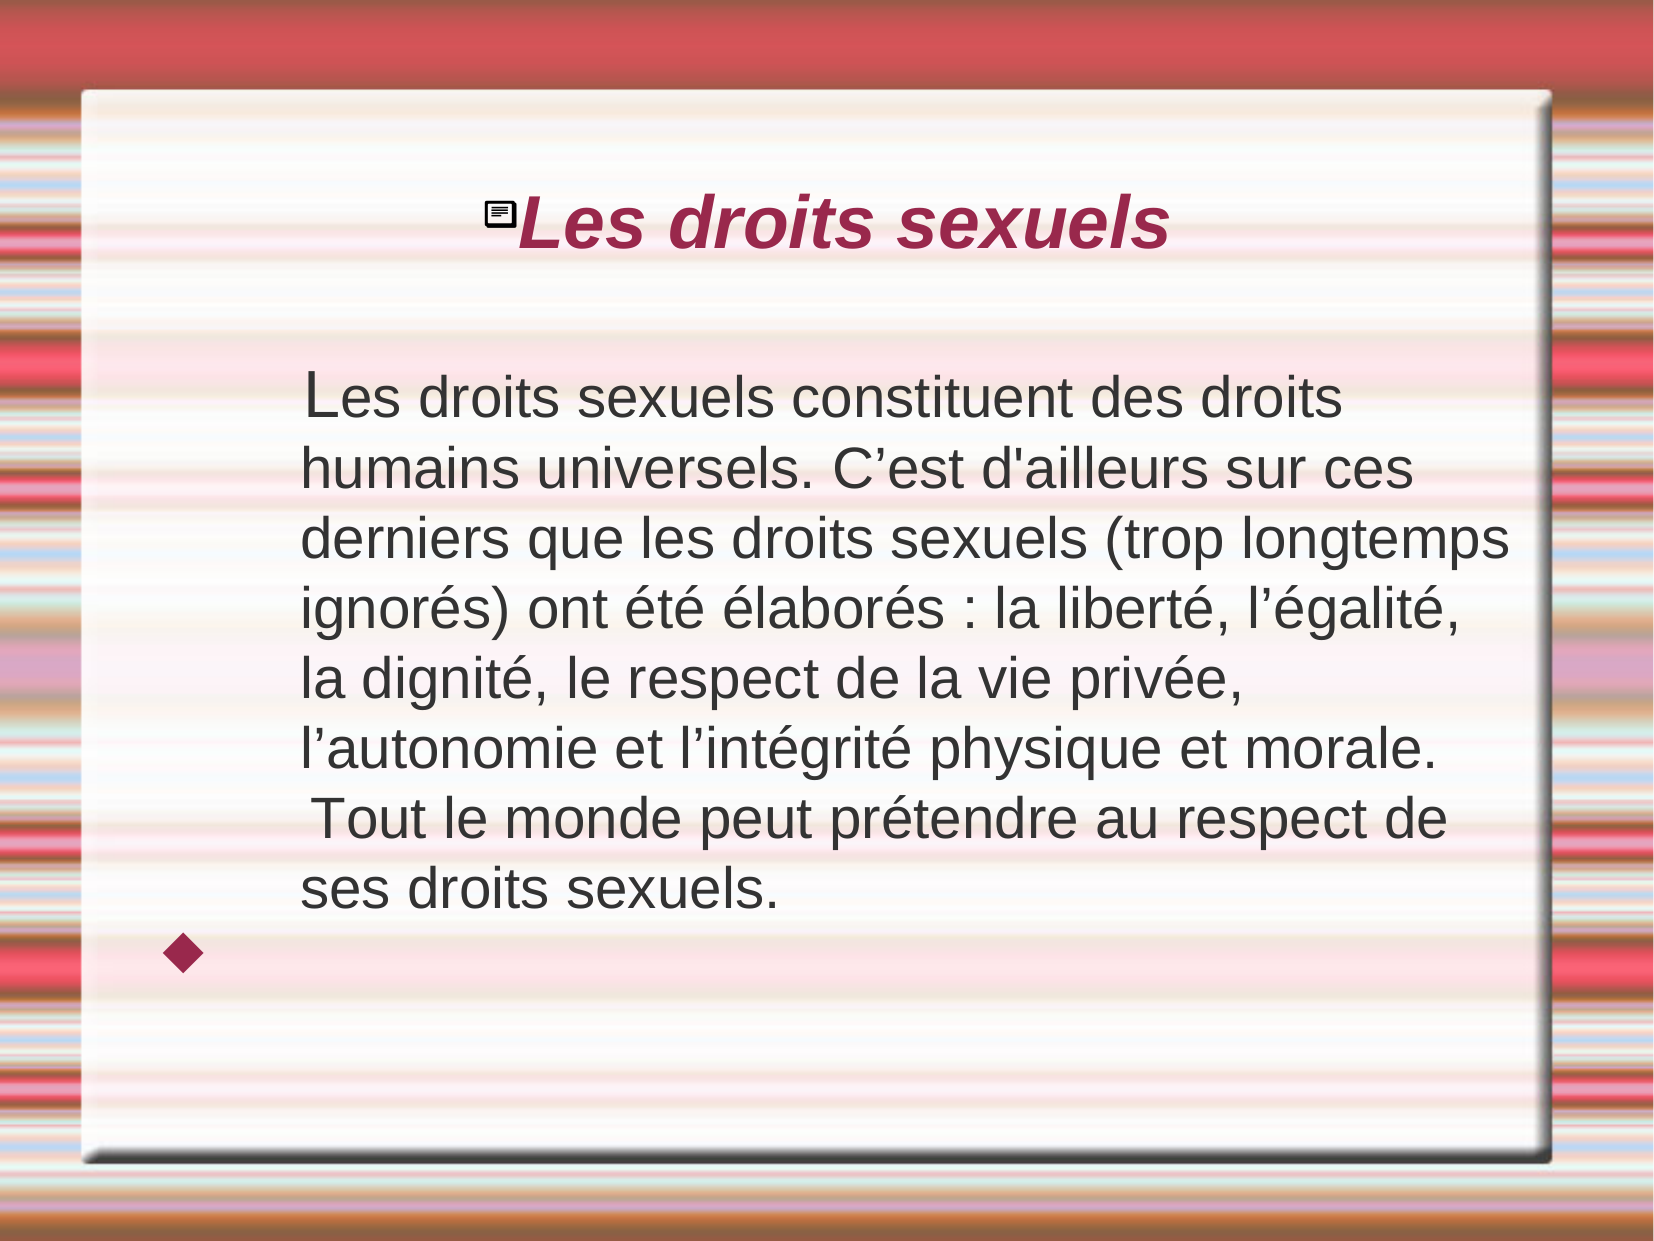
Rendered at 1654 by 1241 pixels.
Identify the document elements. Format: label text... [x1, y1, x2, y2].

title Les droits sexuels [121, 114, 1534, 322]
list Les droits sexuels constituent des droits humains universels. C’est d'ailleurs sur ces derniers que les droits sexuels (trop longtemps ignorés) ont été élaborés : la liberté, l’égalité, la dignité, le respect de la vie privée, l’autonomie et l’intégrité physique et morale. Tout le monde peut prétendre au respect de ses droits sexuels. [134, 350, 1516, 1132]
